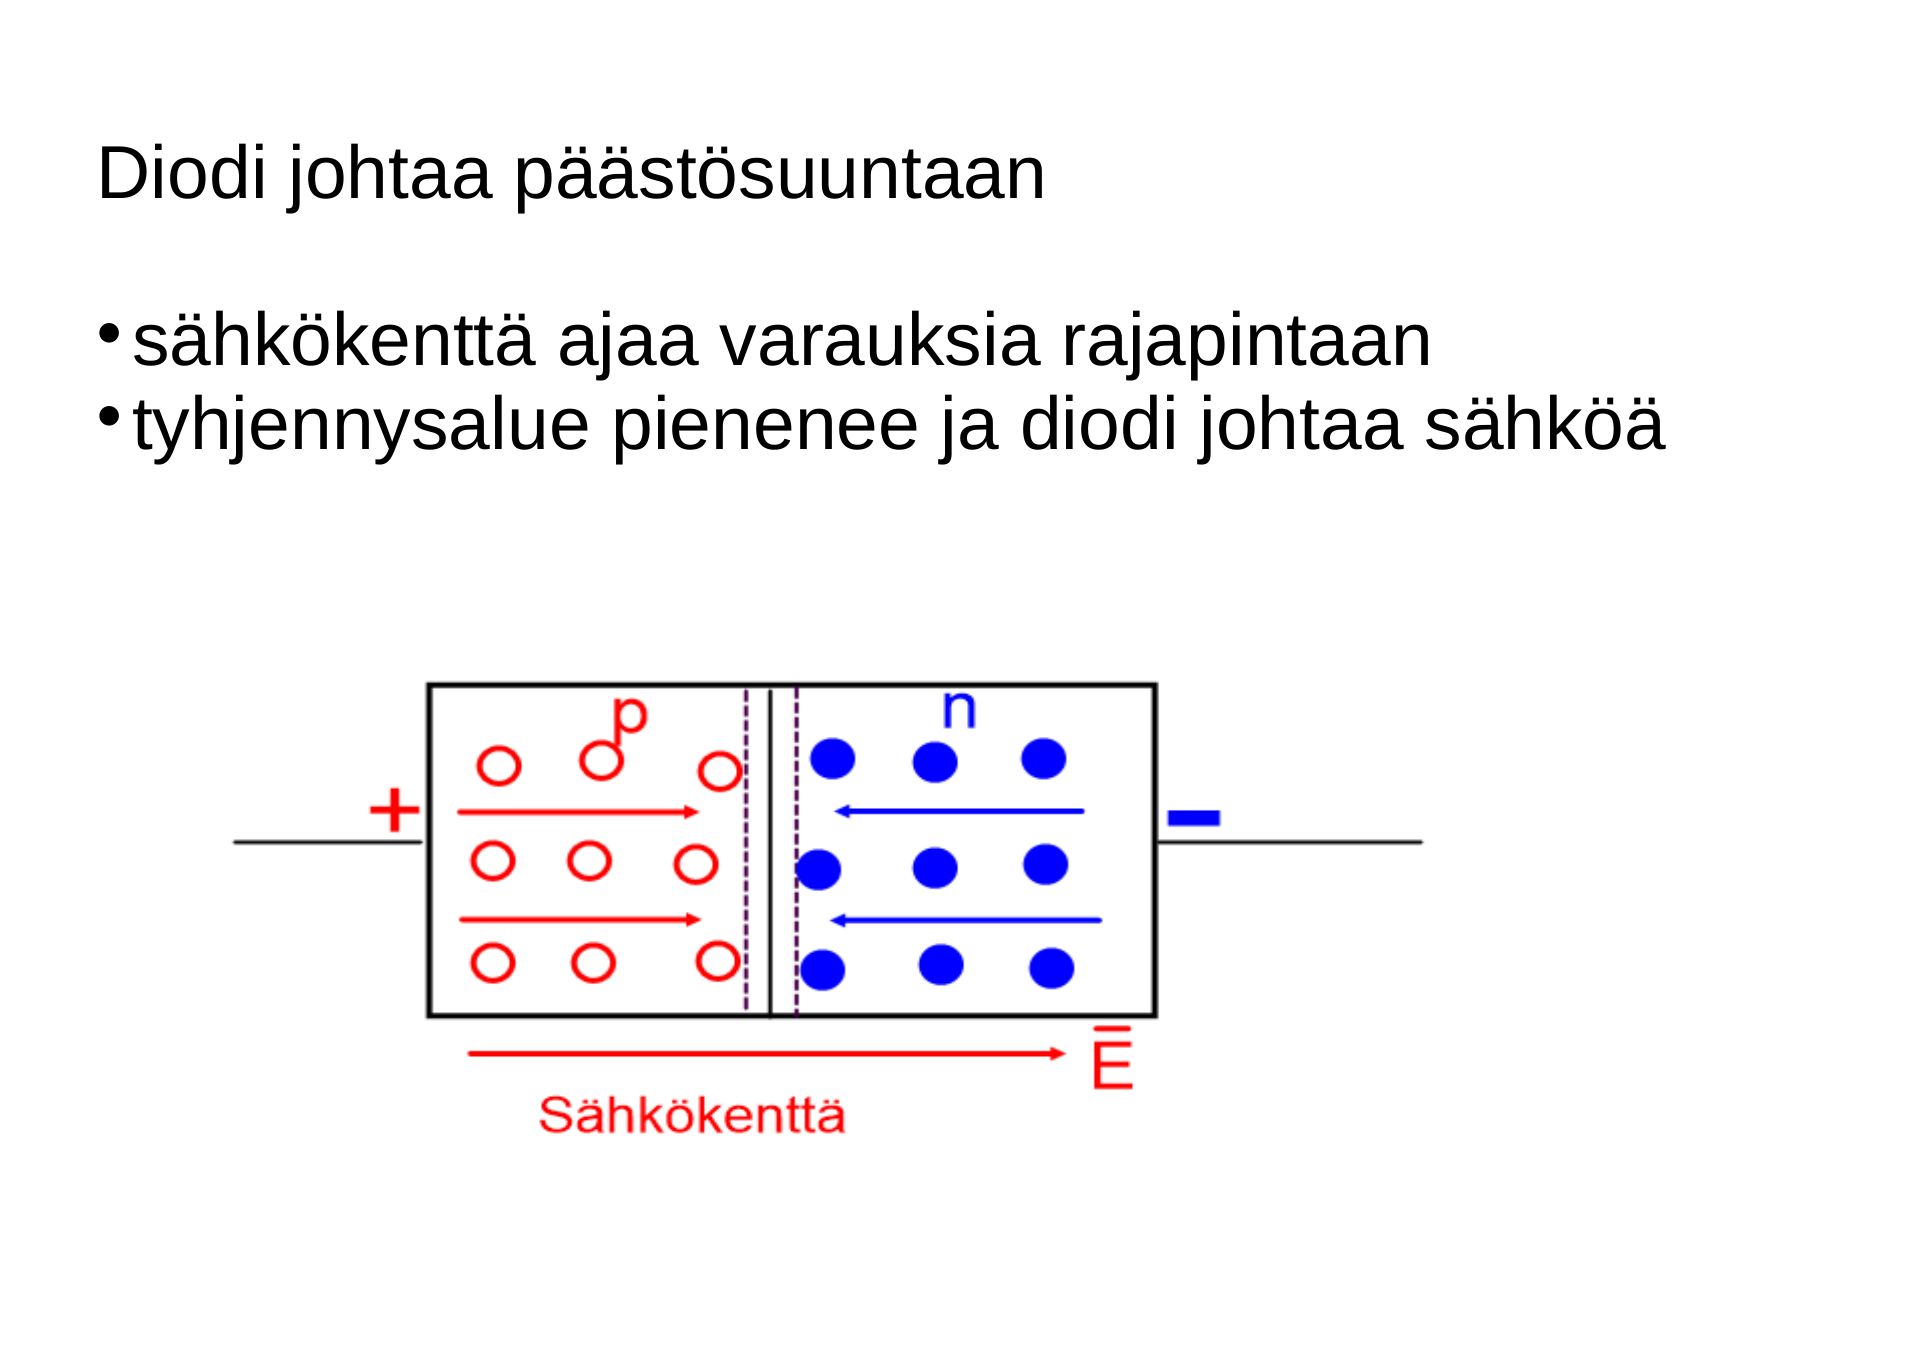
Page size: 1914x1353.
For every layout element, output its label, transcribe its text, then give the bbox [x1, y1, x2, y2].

picture [177, 602, 1492, 1180]
text_box Diodi johtaa päästösuuntaan sähkökenttä ajaa varauksia rajapintaan tyhjennysalue pienenee ja diodi johtaa sähköä [81, 123, 1709, 513]
